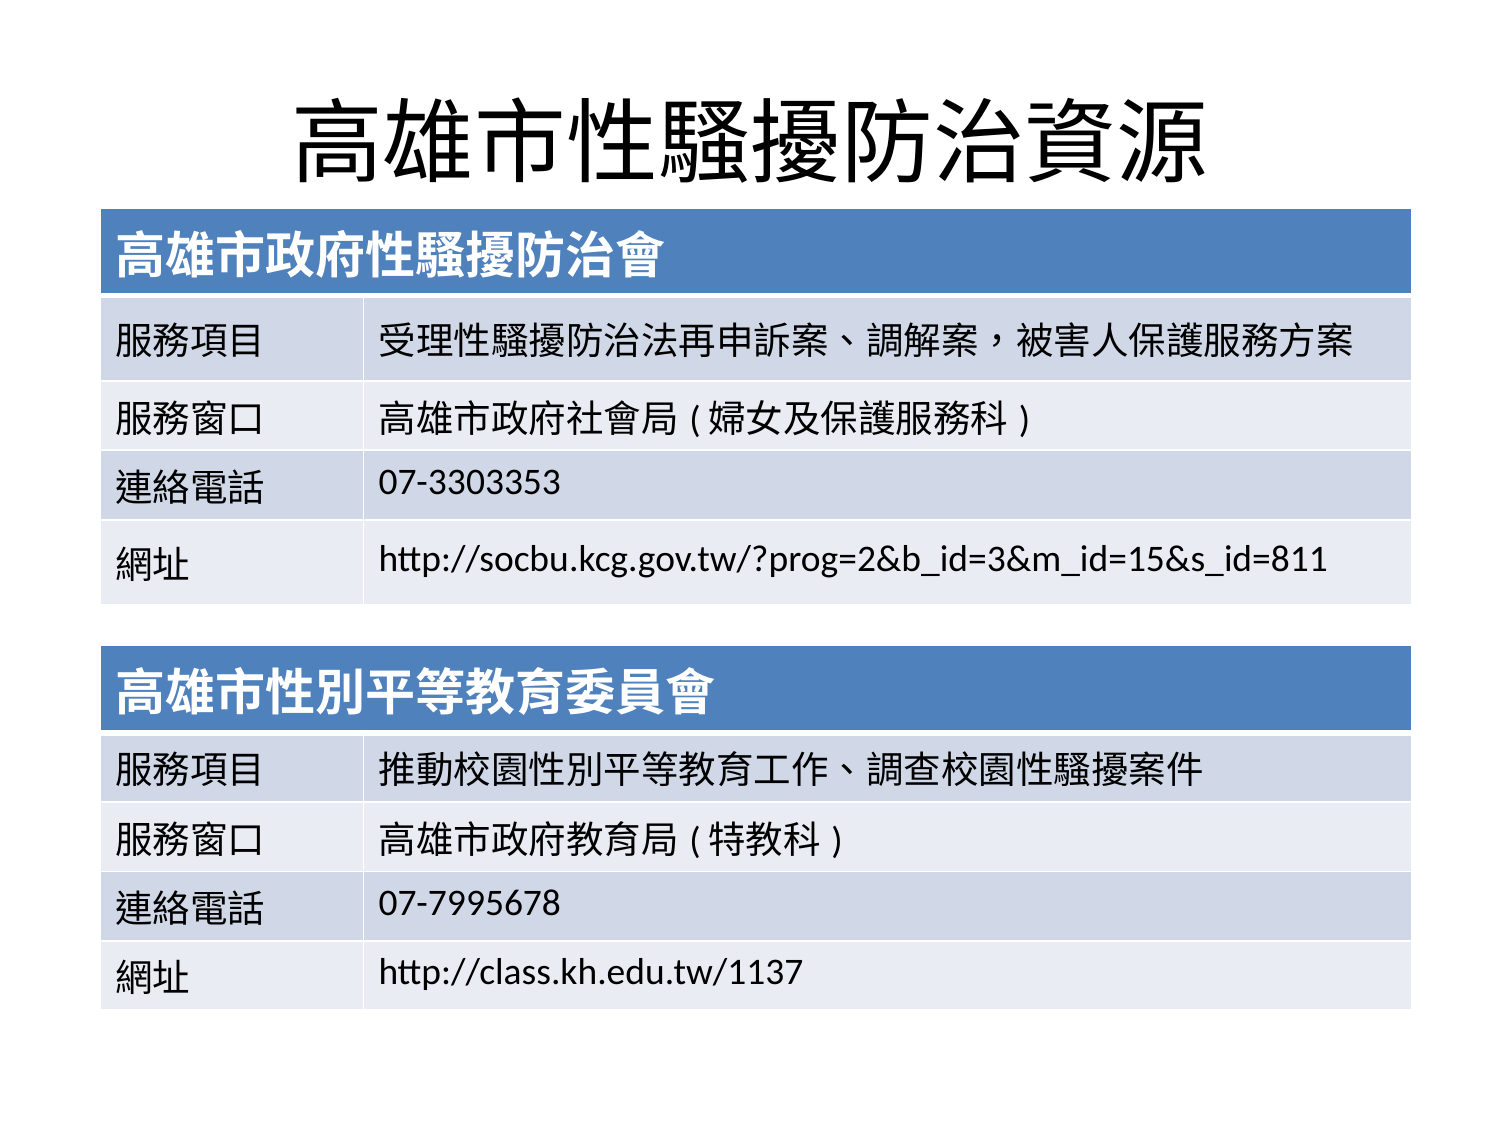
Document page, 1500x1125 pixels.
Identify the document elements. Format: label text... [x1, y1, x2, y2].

title 高雄市性騷擾防治資源 [75, 45, 1425, 233]
table_header 高雄市性別平等教育委員會 [101, 646, 1411, 730]
table_cell 07-3303353 [364, 451, 1411, 519]
table_cell 服務項目 [101, 298, 363, 380]
table_cell 07-7995678 [364, 872, 1411, 940]
table_header 高雄市政府性騷擾防治會 [101, 209, 1411, 293]
table_cell 網址 [101, 521, 363, 604]
table_cell 連絡電話 [101, 451, 363, 519]
table_cell 服務窗口 [101, 382, 363, 449]
table_cell 高雄市政府社會局(婦女及保護服務科) [364, 382, 1411, 449]
table_cell 服務窗口 [101, 803, 363, 871]
table_cell 服務項目 [101, 736, 363, 801]
table_cell http://socbu.kcg.gov.tw/?prog=2&b_id=3&m_id=15&s_id=811 [364, 521, 1411, 604]
table_cell http://class.kh.edu.tw/1137 [364, 942, 1411, 1009]
table_cell 受理性騷擾防治法再申訴案、調解案，被害人保護服務方案 [364, 298, 1411, 380]
table_cell 連絡電話 [101, 872, 363, 940]
table_cell 高雄市政府教育局(特教科) [364, 803, 1411, 871]
table_cell 網址 [101, 942, 363, 1009]
table_cell 推動校園性別平等教育工作、調查校園性騷擾案件 [364, 736, 1411, 801]
